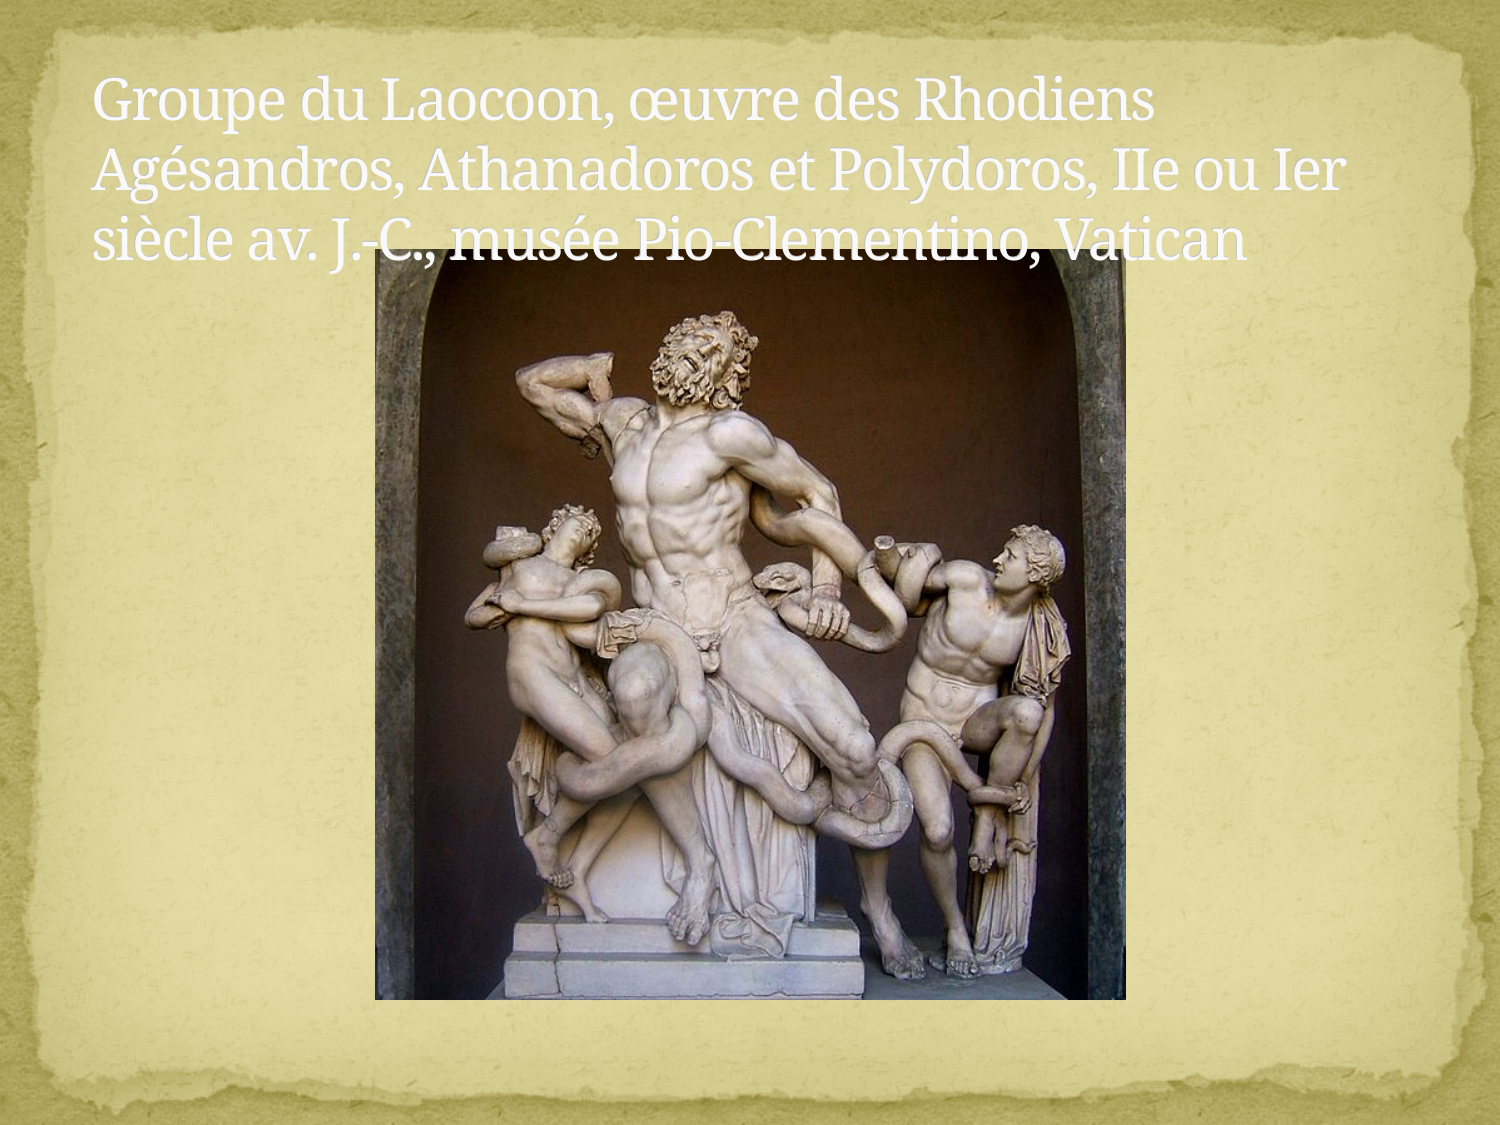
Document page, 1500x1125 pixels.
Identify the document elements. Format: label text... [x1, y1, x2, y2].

picture [375, 255, 1126, 1000]
title Groupe du Laocoon, œuvre des Rhodiens Agésandros, Athanadoros et Polydoros, IIe ou Ier siècle av. J.-C., musée Pio-Clementino, Vatican [76, 54, 1427, 255]
